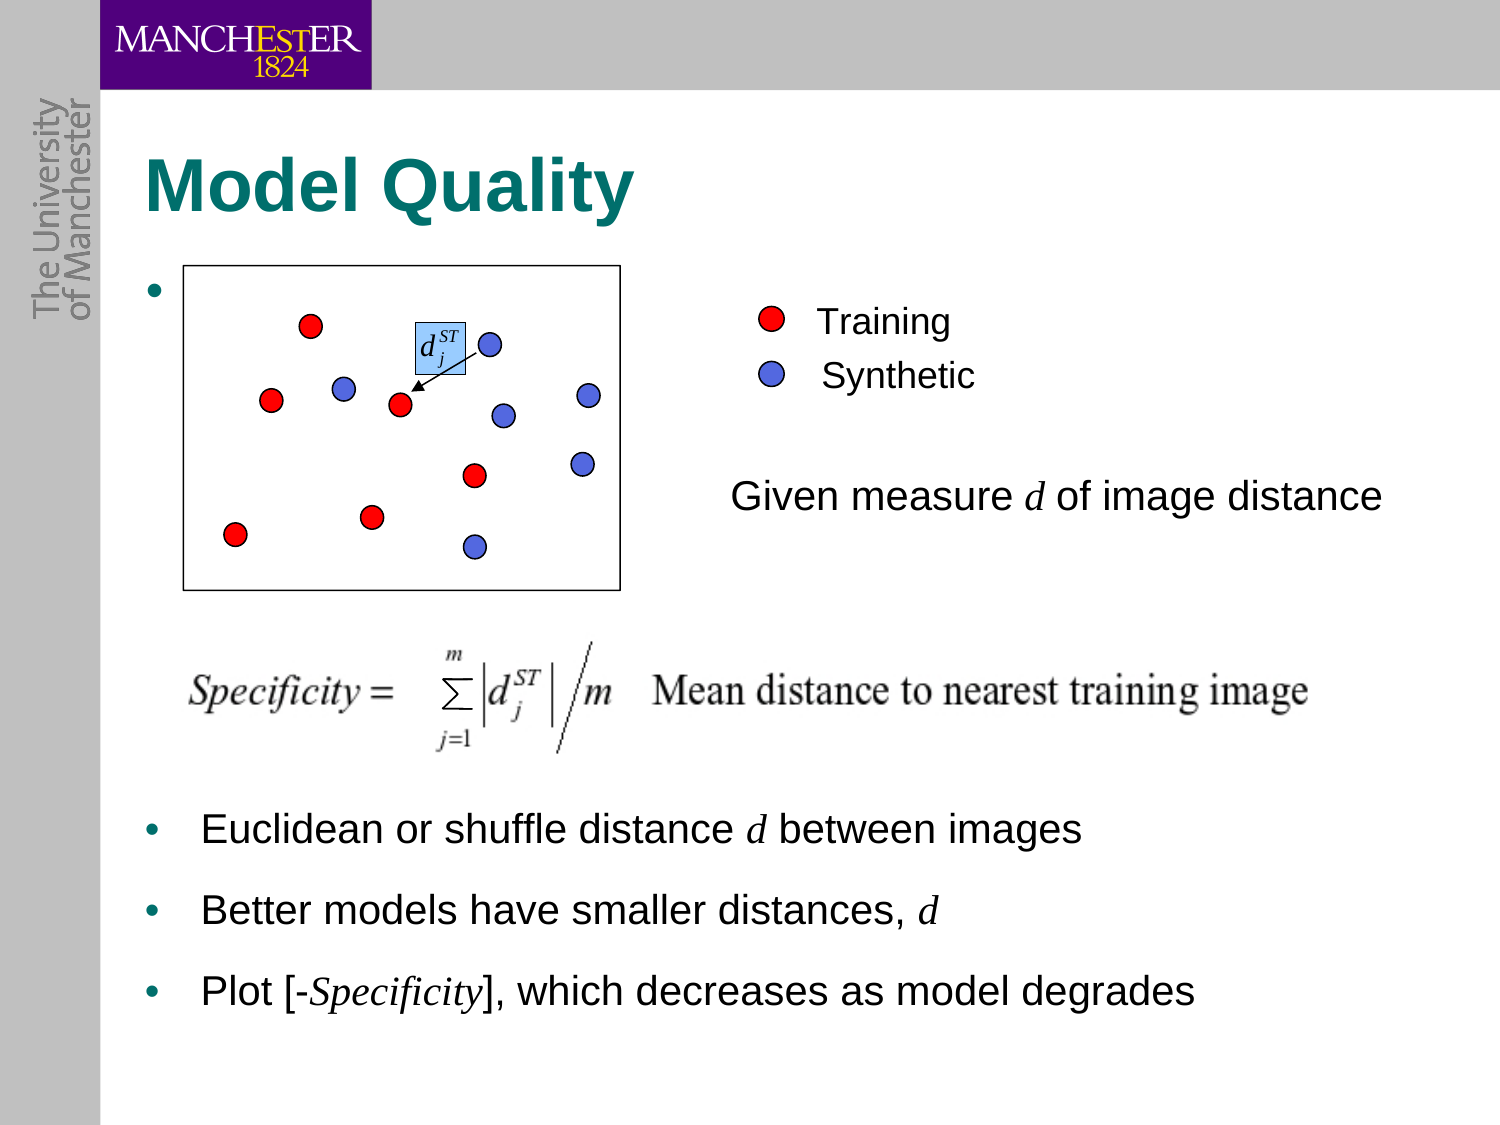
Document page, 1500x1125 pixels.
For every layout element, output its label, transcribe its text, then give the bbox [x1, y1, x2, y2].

chart [443, 361, 466, 375]
text_box [389, 393, 412, 417]
text_box [758, 306, 785, 332]
text_box [492, 404, 516, 428]
text_box [360, 505, 384, 530]
picture [177, 619, 1359, 768]
title Model Quality [129, 120, 1406, 251]
picture [0, 0, 372, 320]
text_box Training [801, 295, 967, 350]
text_box [463, 535, 487, 559]
text_box [223, 522, 247, 547]
text_box [332, 377, 356, 402]
text_box [299, 314, 323, 339]
text_box [259, 388, 283, 413]
text_box [577, 383, 601, 408]
text_box Euclidean or shuffle distance d between images Better models have smaller distances, d Plot [-Specificity], which decreases as model degrades [130, 788, 1323, 1023]
text_box [758, 361, 785, 387]
text_box Given measure d of image distance [715, 465, 1399, 528]
list [130, 259, 757, 788]
text_box [463, 463, 487, 488]
text_box [478, 332, 502, 357]
chart [415, 322, 466, 375]
text_box Synthetic [806, 349, 991, 404]
text_box [571, 452, 595, 477]
